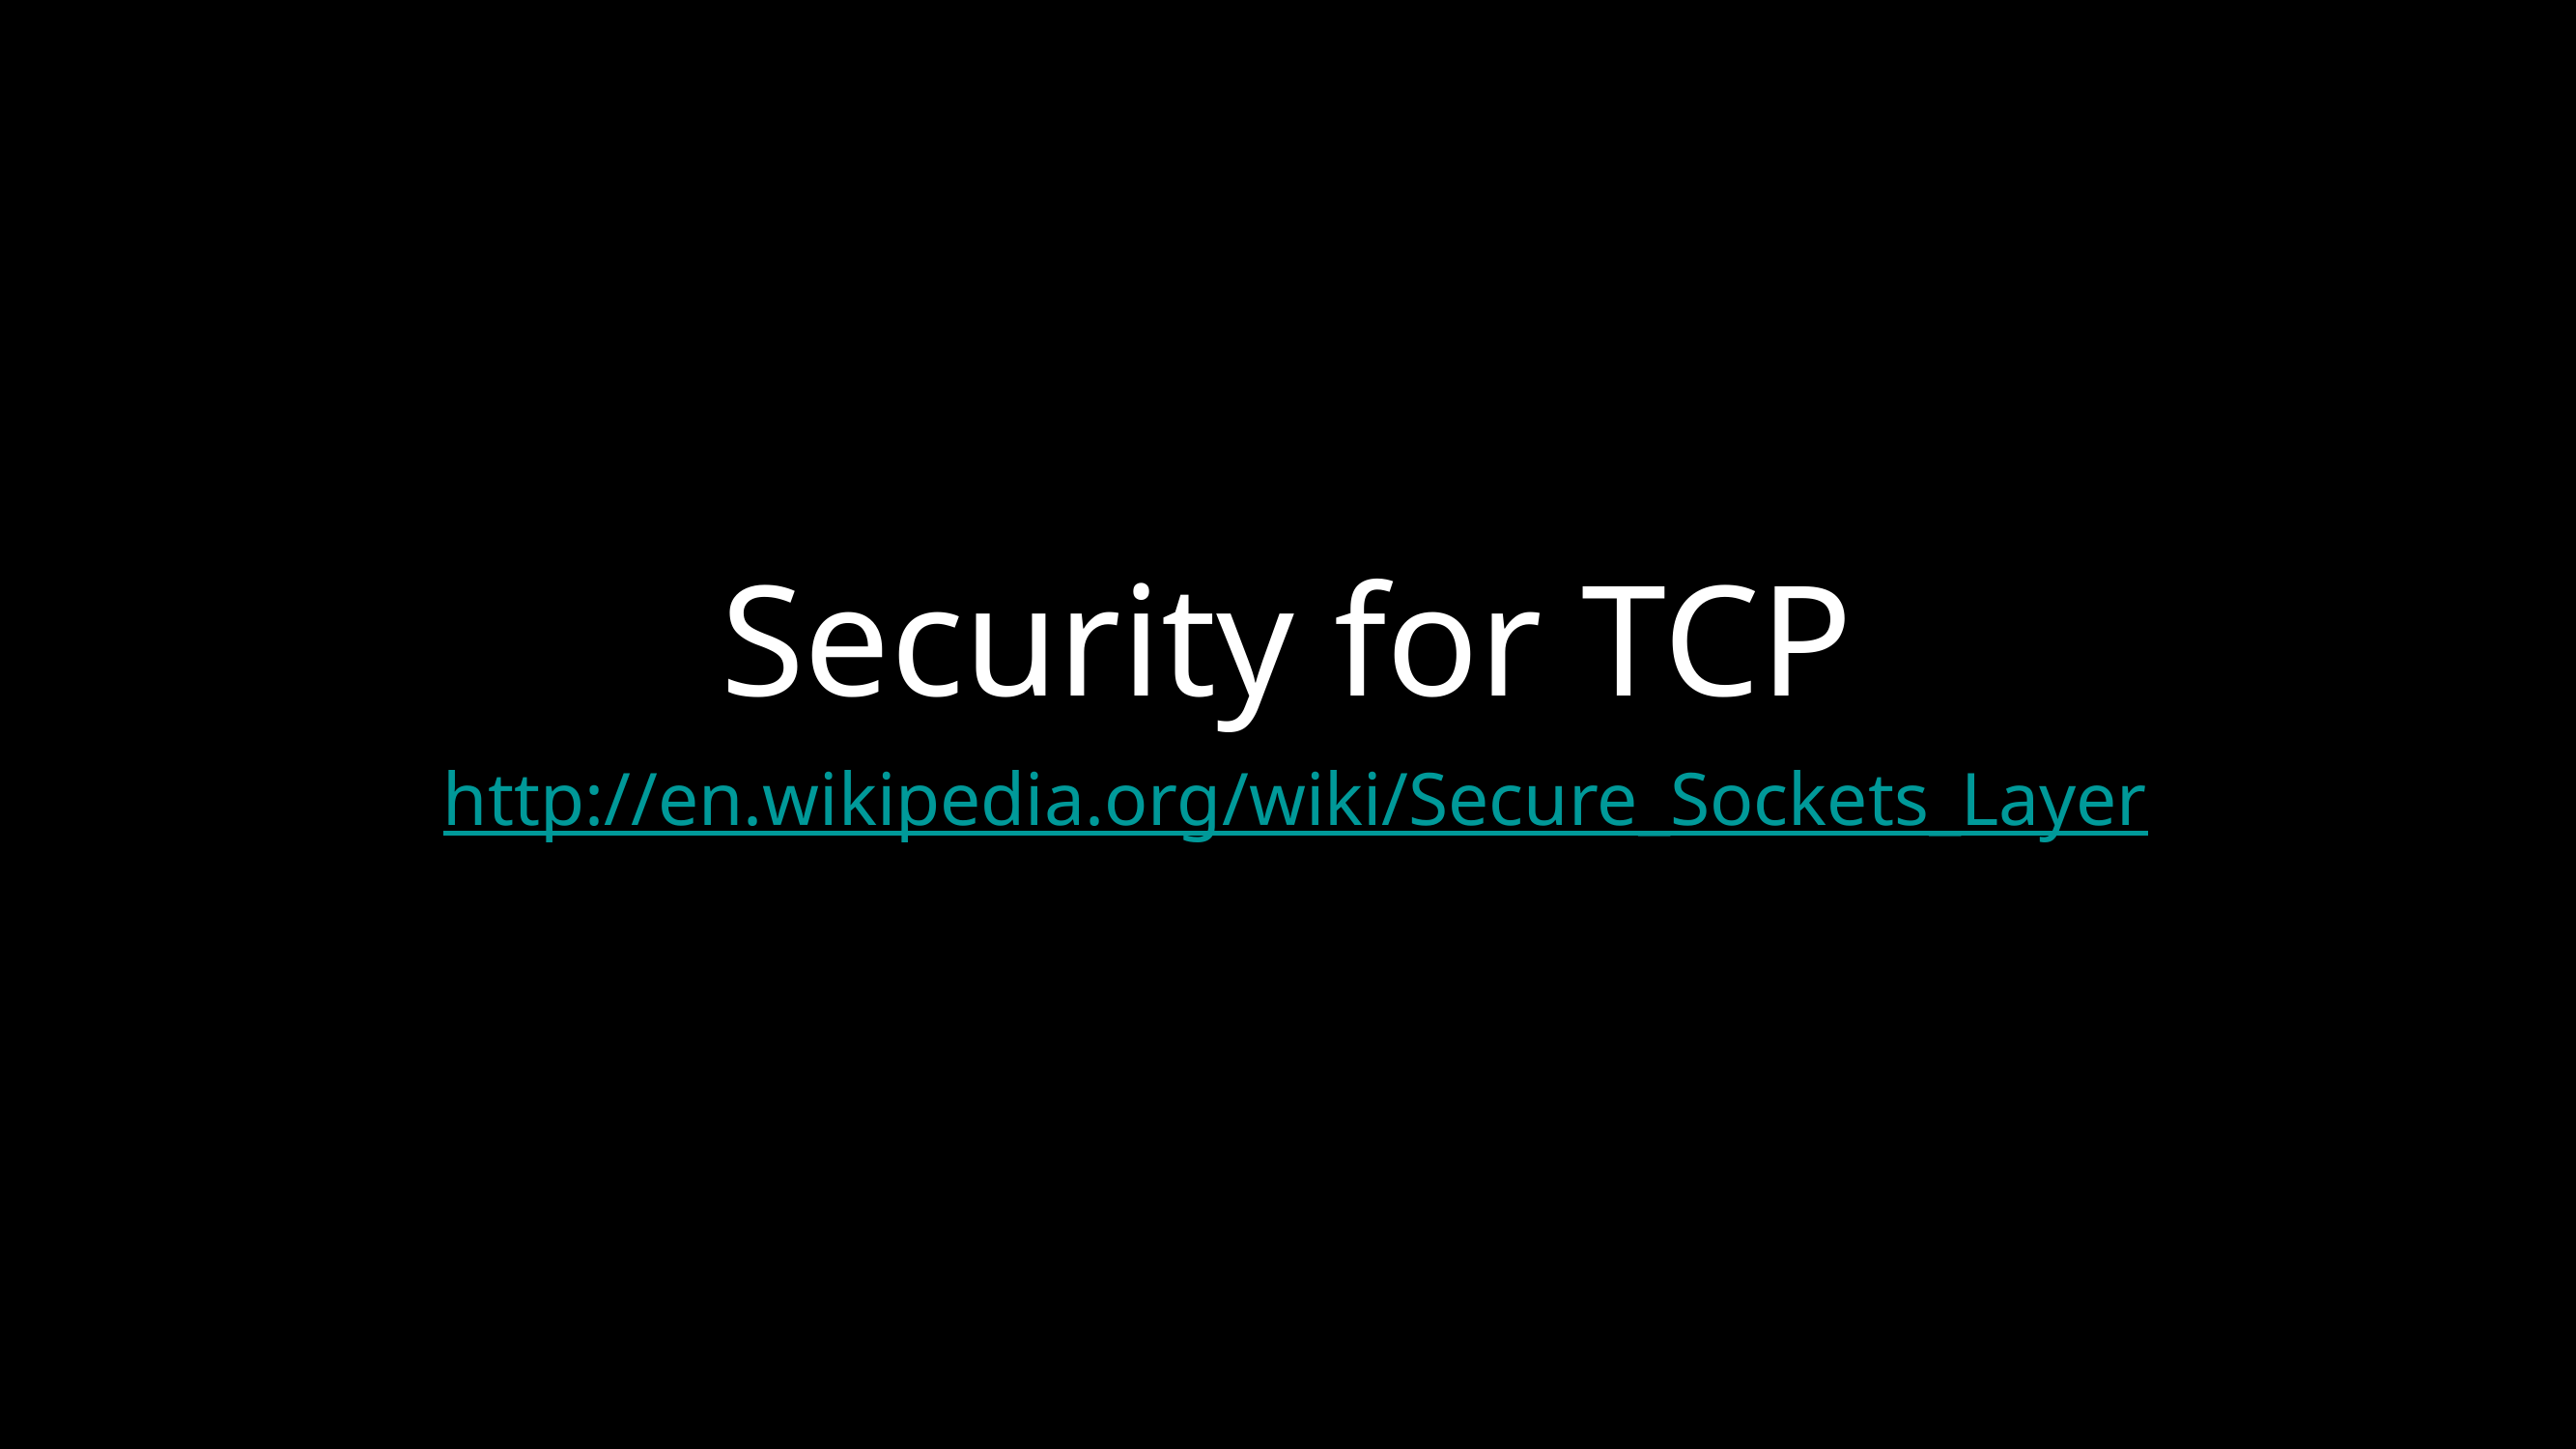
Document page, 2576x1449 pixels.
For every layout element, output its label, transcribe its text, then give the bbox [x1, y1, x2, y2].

list http://en.wikipedia.org/wiki/Secure_Sockets_Layer [183, 746, 2392, 914]
title Security for TCP [183, 243, 2392, 733]
